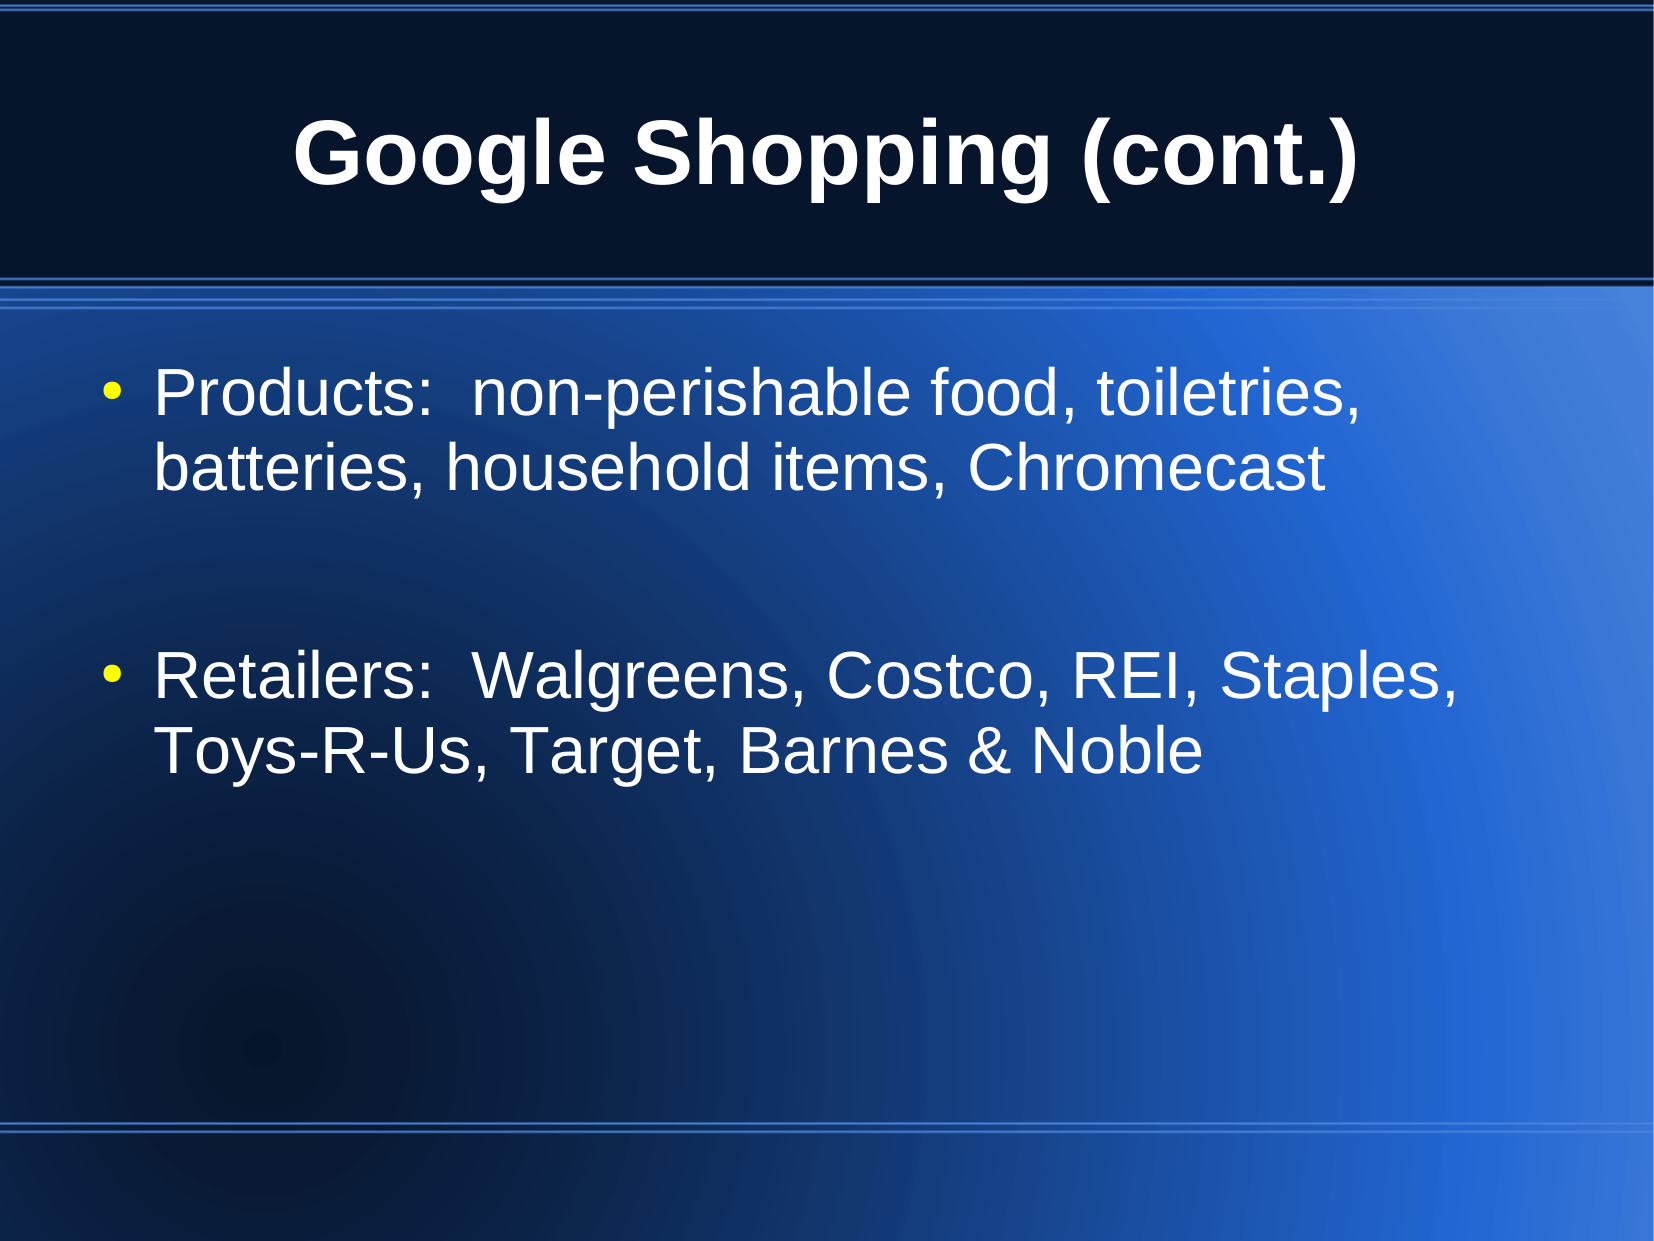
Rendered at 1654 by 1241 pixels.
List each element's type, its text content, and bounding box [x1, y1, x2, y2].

picture [0, 0, 1654, 1241]
list Products: non-perishable food, toiletries, batteries, household items, Chromecast Retailers: Walgreens, Costco, REI, Staples, Toys-R-Us, Target, Barnes & Noble [82, 355, 1571, 1058]
title Google Shopping (cont.) [82, 49, 1571, 257]
